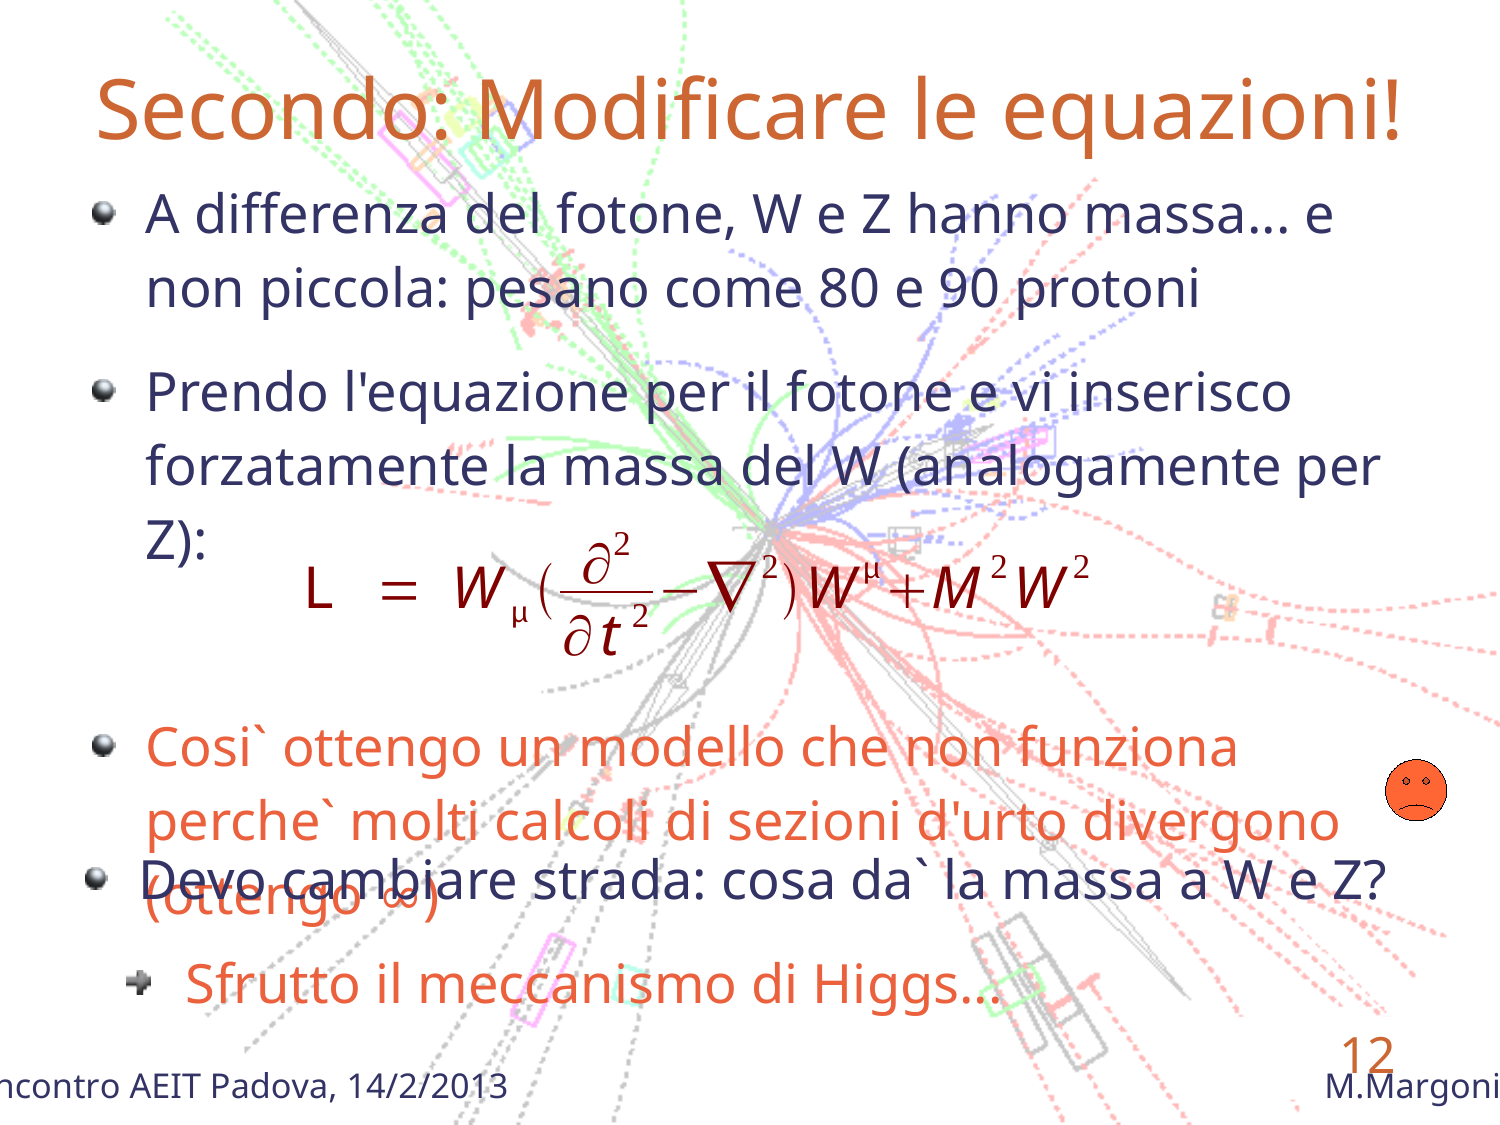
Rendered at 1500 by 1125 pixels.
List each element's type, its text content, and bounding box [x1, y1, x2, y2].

chart [295, 523, 1096, 691]
list A differenza del fotone, W e Z hanno massa... e non piccola: pesano come 80 e 90 protoni Prendo l'equazione per il fotone e vi inserisco forzatamente la massa del W (analogamente per Z): Cosi` ottengo un modello che non funziona perche` molti calcoli di sezioni d'urto divergono (ottengo ∞) [75, 175, 1425, 760]
title Secondo: Modificare le equazioni! [37, 44, 1463, 170]
picture [0, 0, 1500, 1125]
text_box [1385, 759, 1447, 821]
list Devo cambiare strada: cosa da` la massa a W e Z? Sfrutto il meccanismo di Higgs... [67, 738, 1418, 1096]
